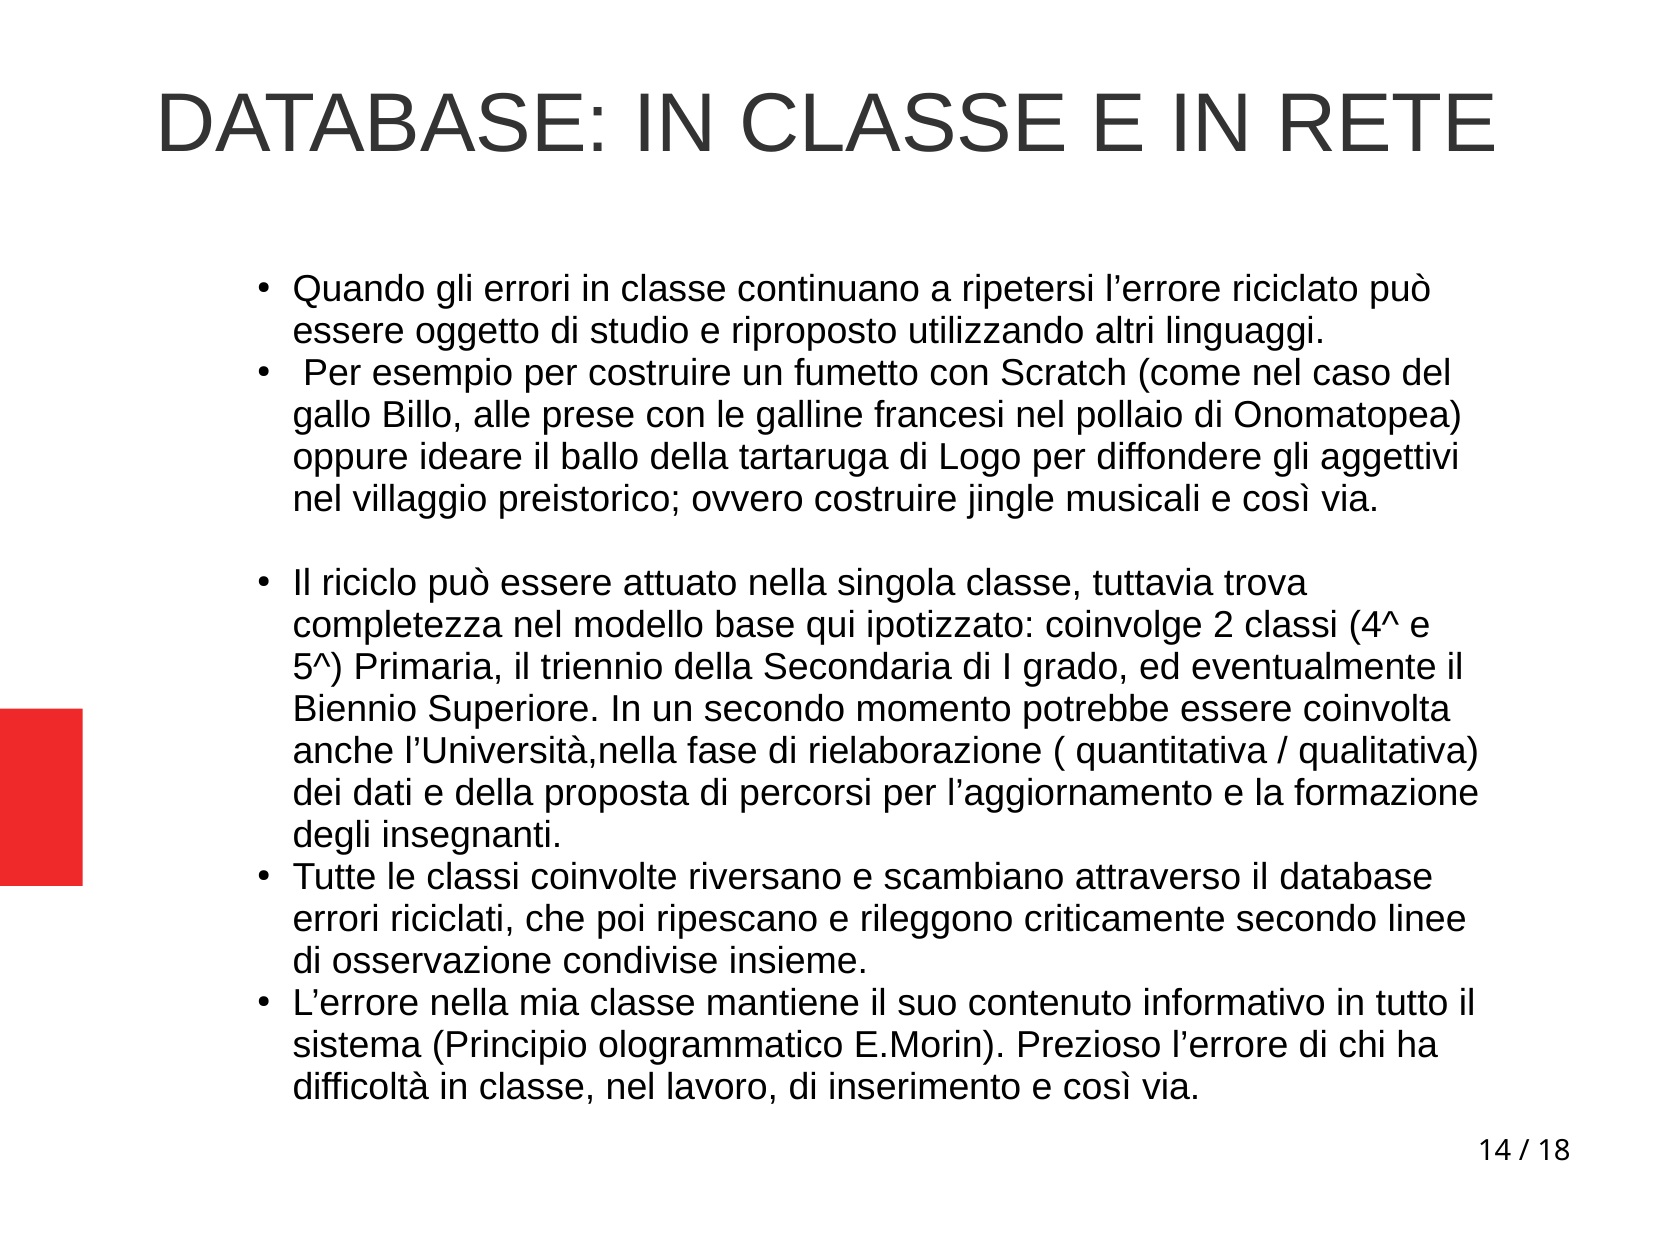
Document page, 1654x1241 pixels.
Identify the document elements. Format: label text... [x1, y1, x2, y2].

text_box Quando gli errori in classe continuano a ripetersi l’errore riciclato può essere oggetto di studio e riproposto utilizzando altri linguaggi. Per esempio per costruire un fumetto con Scratch (come nel caso del gallo Billo, alle prese con le galline francesi nel pollaio di Onomatopea) oppure ideare il ballo della tartaruga di Logo per diffondere gli aggettivi nel villaggio preistorico; ovvero costruire jingle musicali e così via. Il riciclo può essere attuato nella singola classe, tuttavia trova completezza nel modello base qui ipotizzato: coinvolge 2 classi (4^ e 5^) Primaria, il triennio della Secondaria di I grado, ed eventualmente il Biennio Superiore. In un secondo momento potrebbe essere coinvolta anche l’Università,nella fase di rielaborazione ( quantitativa / qualitativa) dei dati e della proposta di percorsi per l’aggiornamento e la formazione degli insegnanti. Tutte le classi coinvolte riversano e scambiano attraverso il database errori riciclati, che poi ripescano e rileggono criticamente secondo linee di osservazione condivise insieme. L’errore nella mia classe mantiene il suo contenuto informativo in tutto il sistema (Principio ologrammatico E.Morin). Prezioso l’errore di chi ha difficoltà in classe, nel lavoro, di inserimento e così via. [242, 260, 1505, 1116]
text_box [204, 216, 688, 378]
title DATABASE: IN CLASSE E IN RETE [0, 0, 1654, 170]
